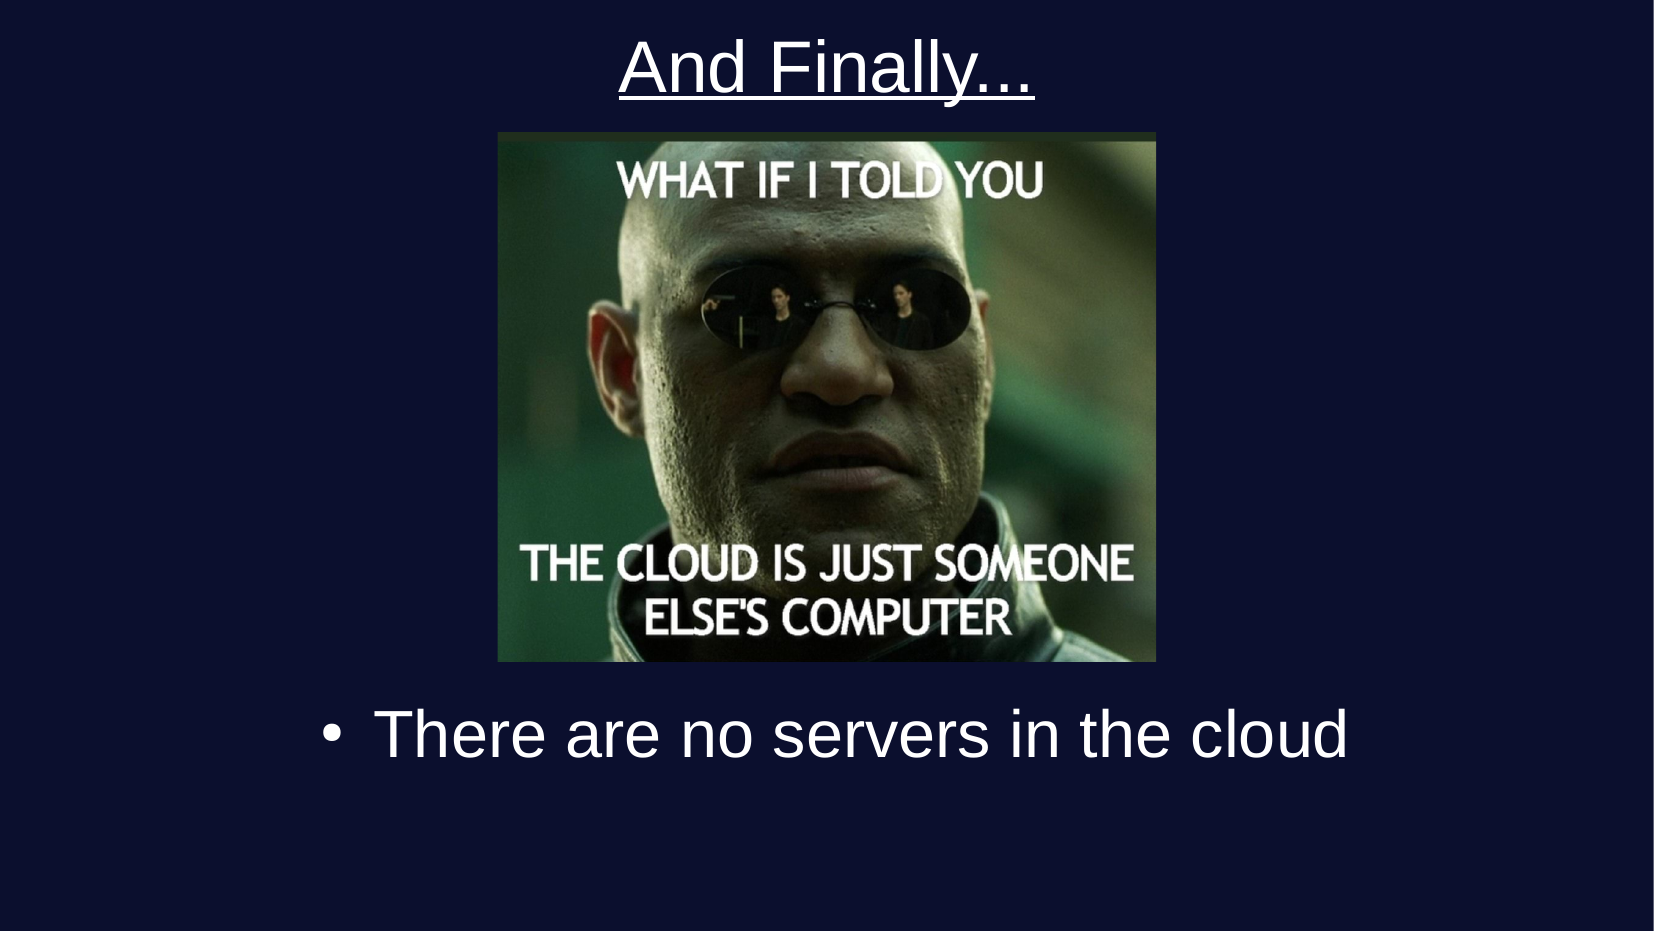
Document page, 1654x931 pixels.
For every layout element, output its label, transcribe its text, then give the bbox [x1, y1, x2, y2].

list There are no servers in the cloud [80, 696, 1573, 815]
title And Finally... [82, 23, 1571, 111]
picture [0, 0, 1654, 931]
